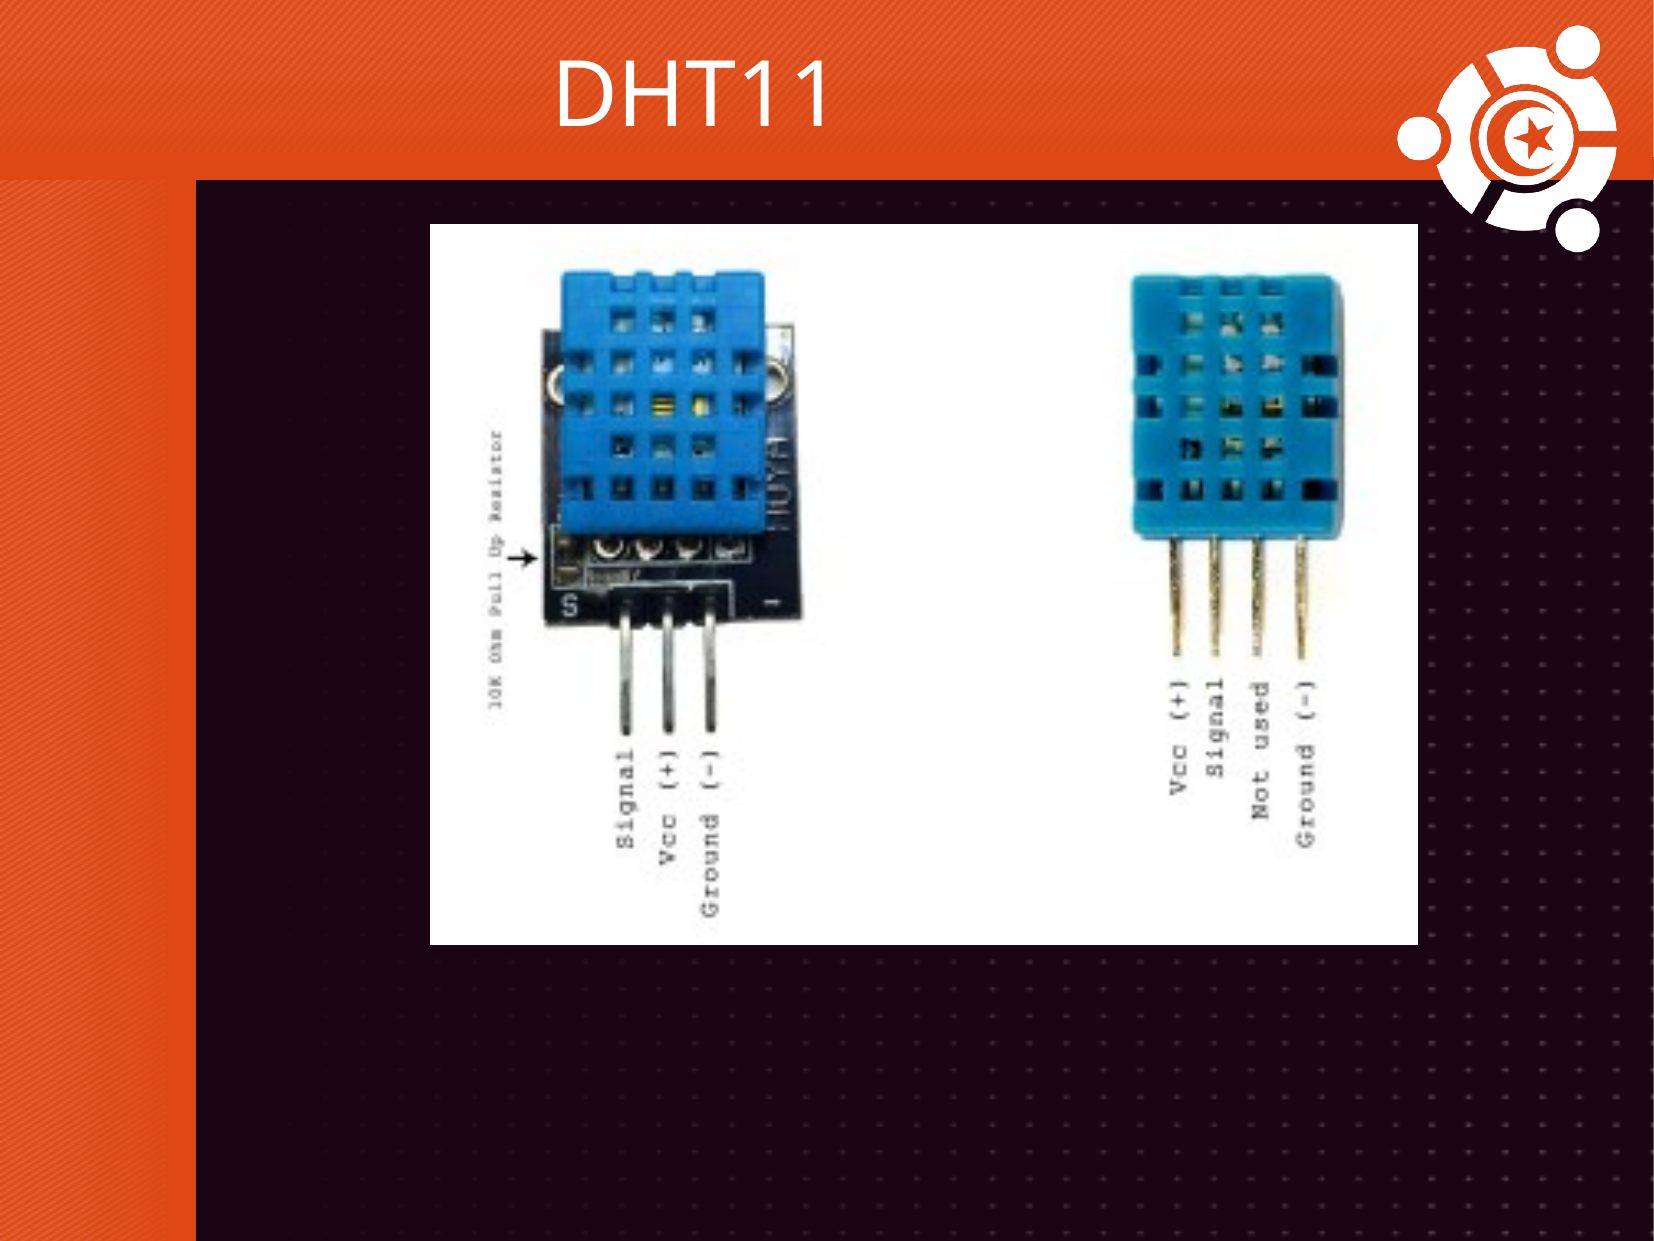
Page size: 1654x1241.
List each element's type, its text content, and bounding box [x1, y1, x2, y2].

title DHT11 [0, 2, 1394, 181]
picture [0, 0, 1654, 1241]
